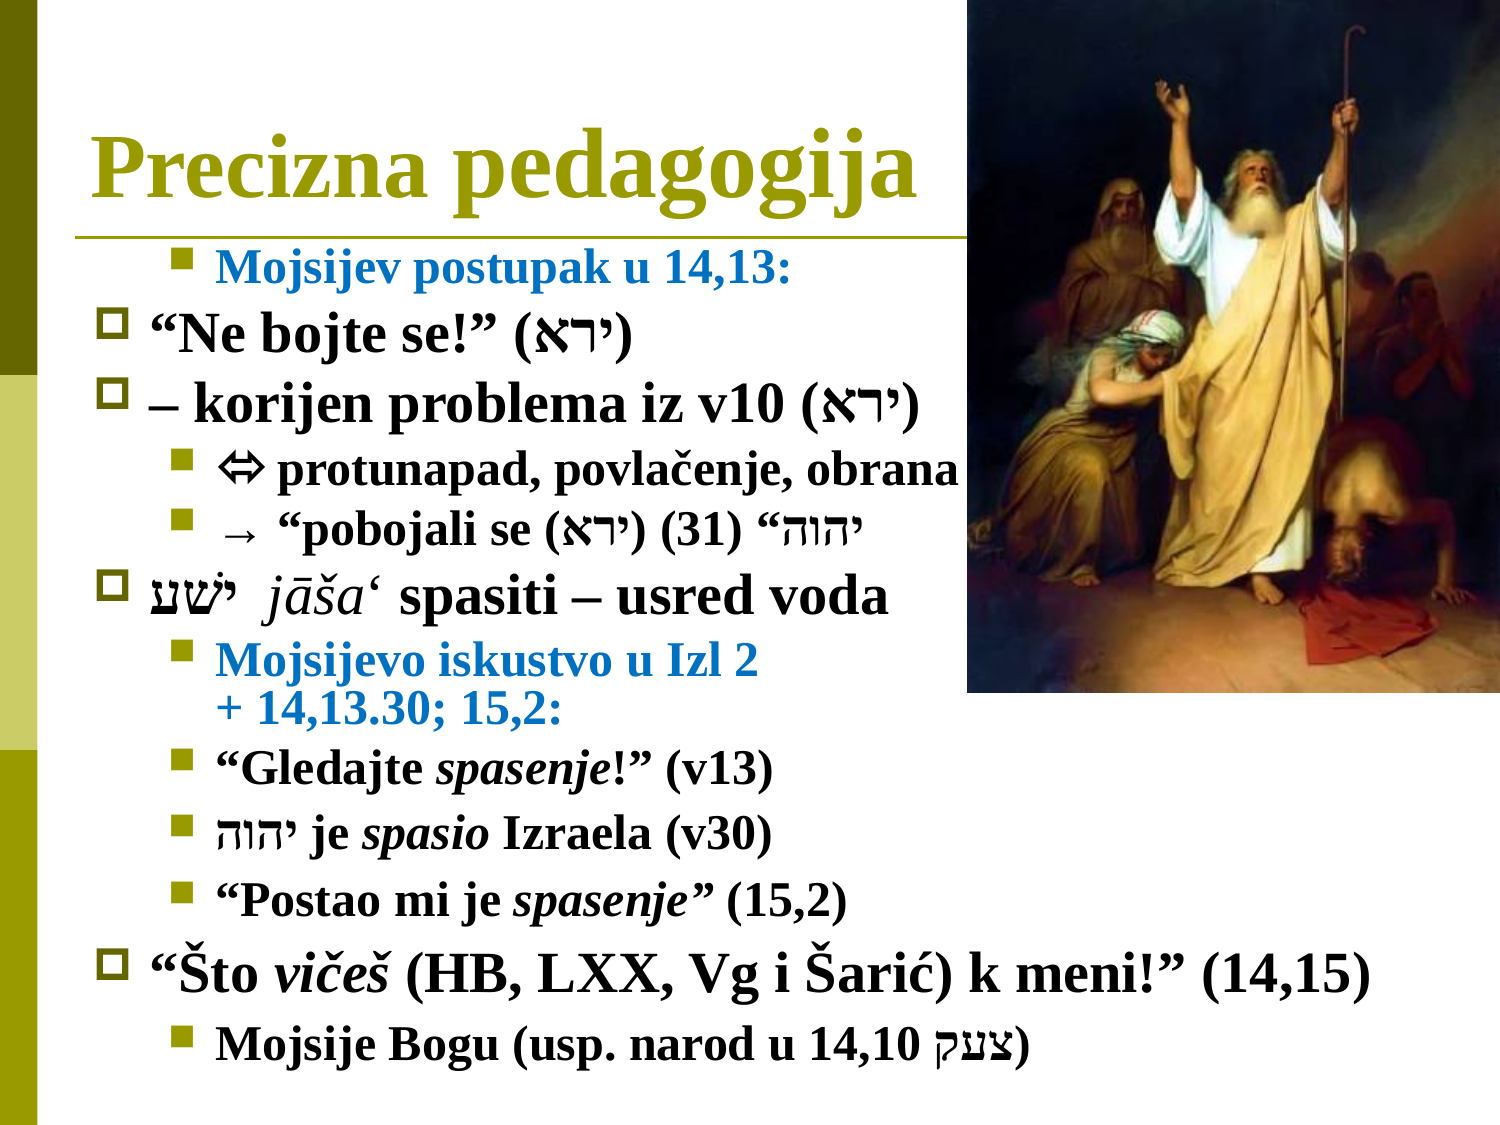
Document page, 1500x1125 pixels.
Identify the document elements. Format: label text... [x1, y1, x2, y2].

list Mojsijev postupak u 14,13: “Ne bojte se!” (ירא) – korijen problema iz v10 (ירא)  protunapad, povlačenje, obrana → “pobojali se (ירא) יהוה“ (31) ישׁע jāša‘ spasiti – usred voda Mojsijevo iskustvo u Izl 2 + 14,13.30; 15,2: “Gledajte spasenje!” (v13) יהוה je spasio Izraela (v30) “Postao mi je spasenje” (15,2) “Što vičeš (HB, LXX, Vg i Šarić) k meni!” (14,15) Mojsije Bogu (usp. narod u 14,10 צעק) [78, 237, 1429, 1125]
title Precizna pedagogija [75, 90, 967, 233]
picture [967, 0, 1500, 693]
